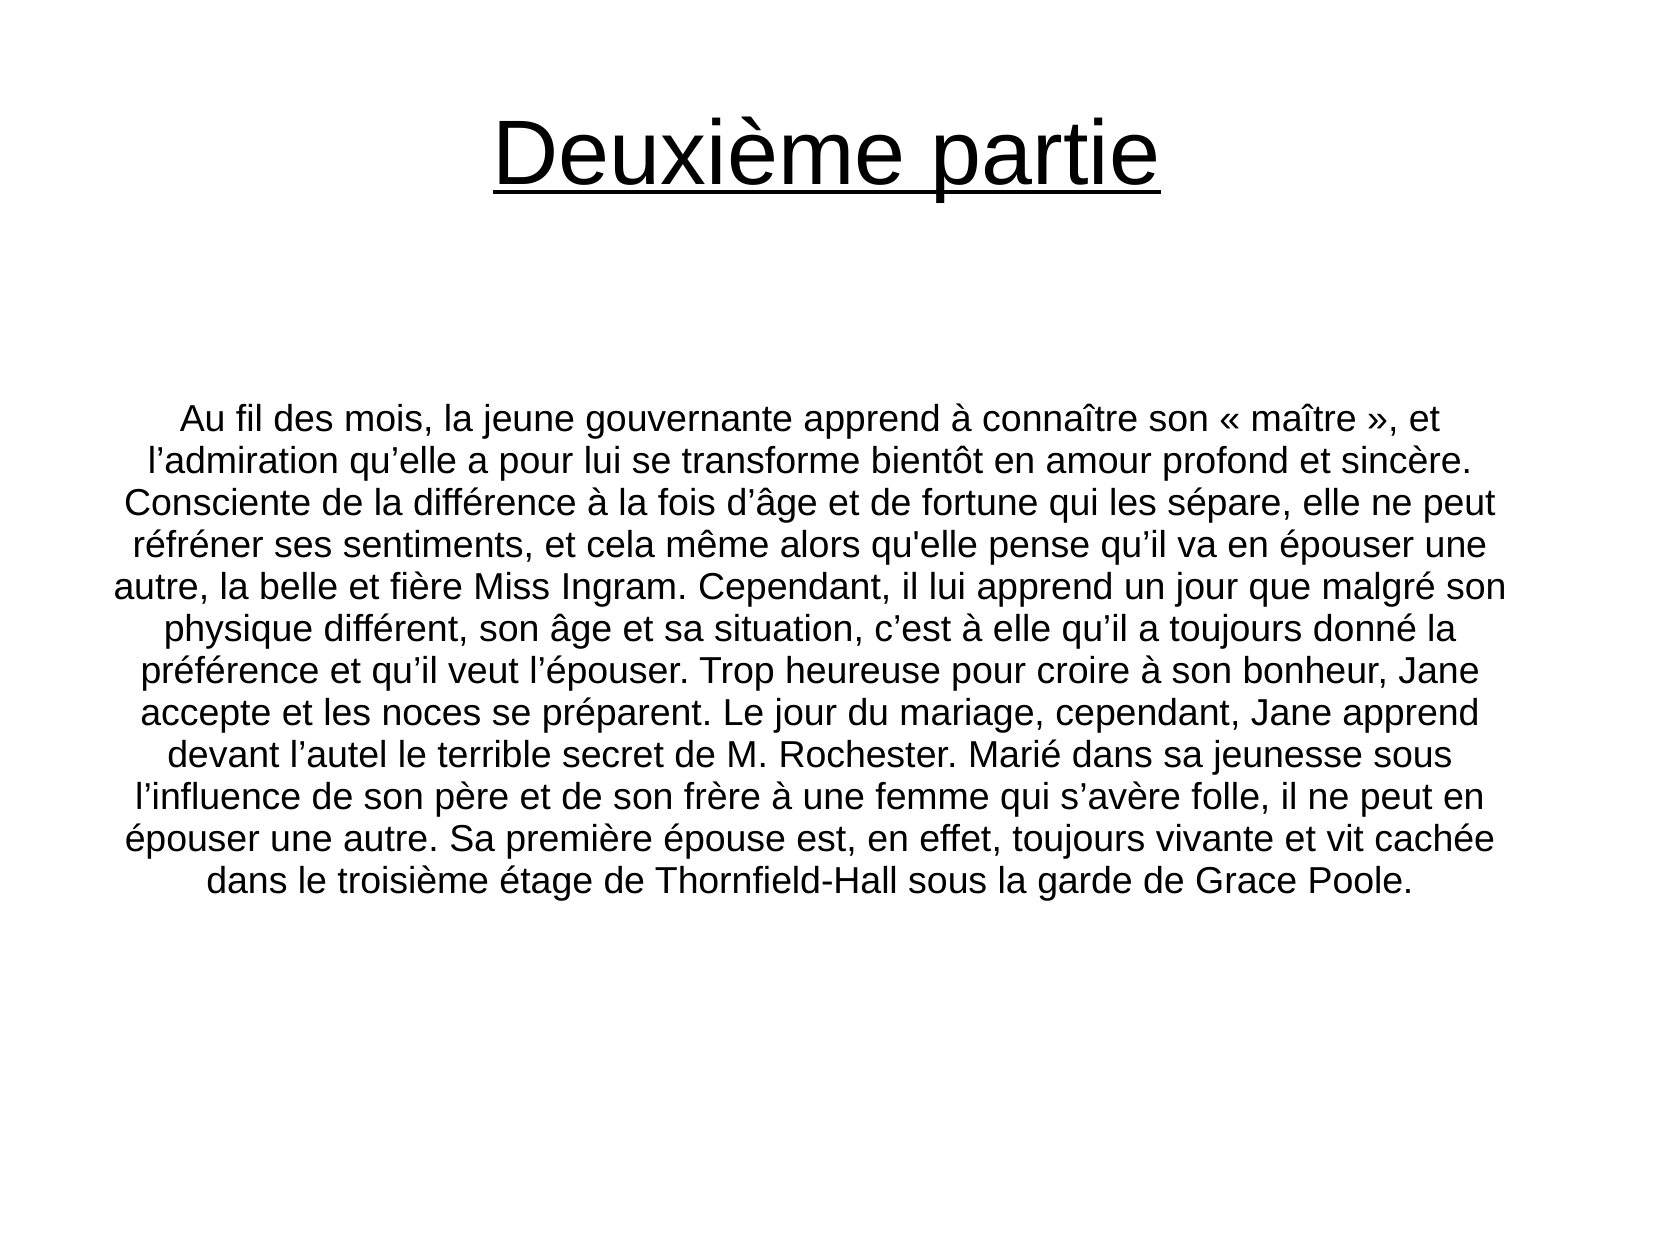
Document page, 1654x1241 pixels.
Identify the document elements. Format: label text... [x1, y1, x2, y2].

title Deuxième partie [82, 56, 1571, 250]
subtitle Au fil des mois, la jeune gouvernante apprend à connaître son « maître », et l’admiration qu’elle a pour lui se transforme bientôt en amour profond et sincère. Consciente de la différence à la fois d’âge et de fortune qui les sépare, elle ne peut réfréner ses sentiments, et cela même alors qu'elle pense qu’il va en épouser une autre, la belle et fière Miss Ingram. Cependant, il lui apprend un jour que malgré son physique différent, son âge et sa situation, c’est à elle qu’il a toujours donné la préférence et qu’il veut l’épouser. Trop heureuse pour croire à son bonheur, Jane accepte et les noces se préparent. Le jour du mariage, cependant, Jane apprend devant l’autel le terrible secret de M. Rochester. Marié dans sa jeunesse sous l’influence de son père et de son frère à une femme qui s’avère folle, il ne peut en épouser une autre. Sa première épouse est, en effet, toujours vivante et vit cachée dans le troisième étage de Thornfield-Hall sous la garde de Grace Poole. [82, 297, 1538, 1003]
